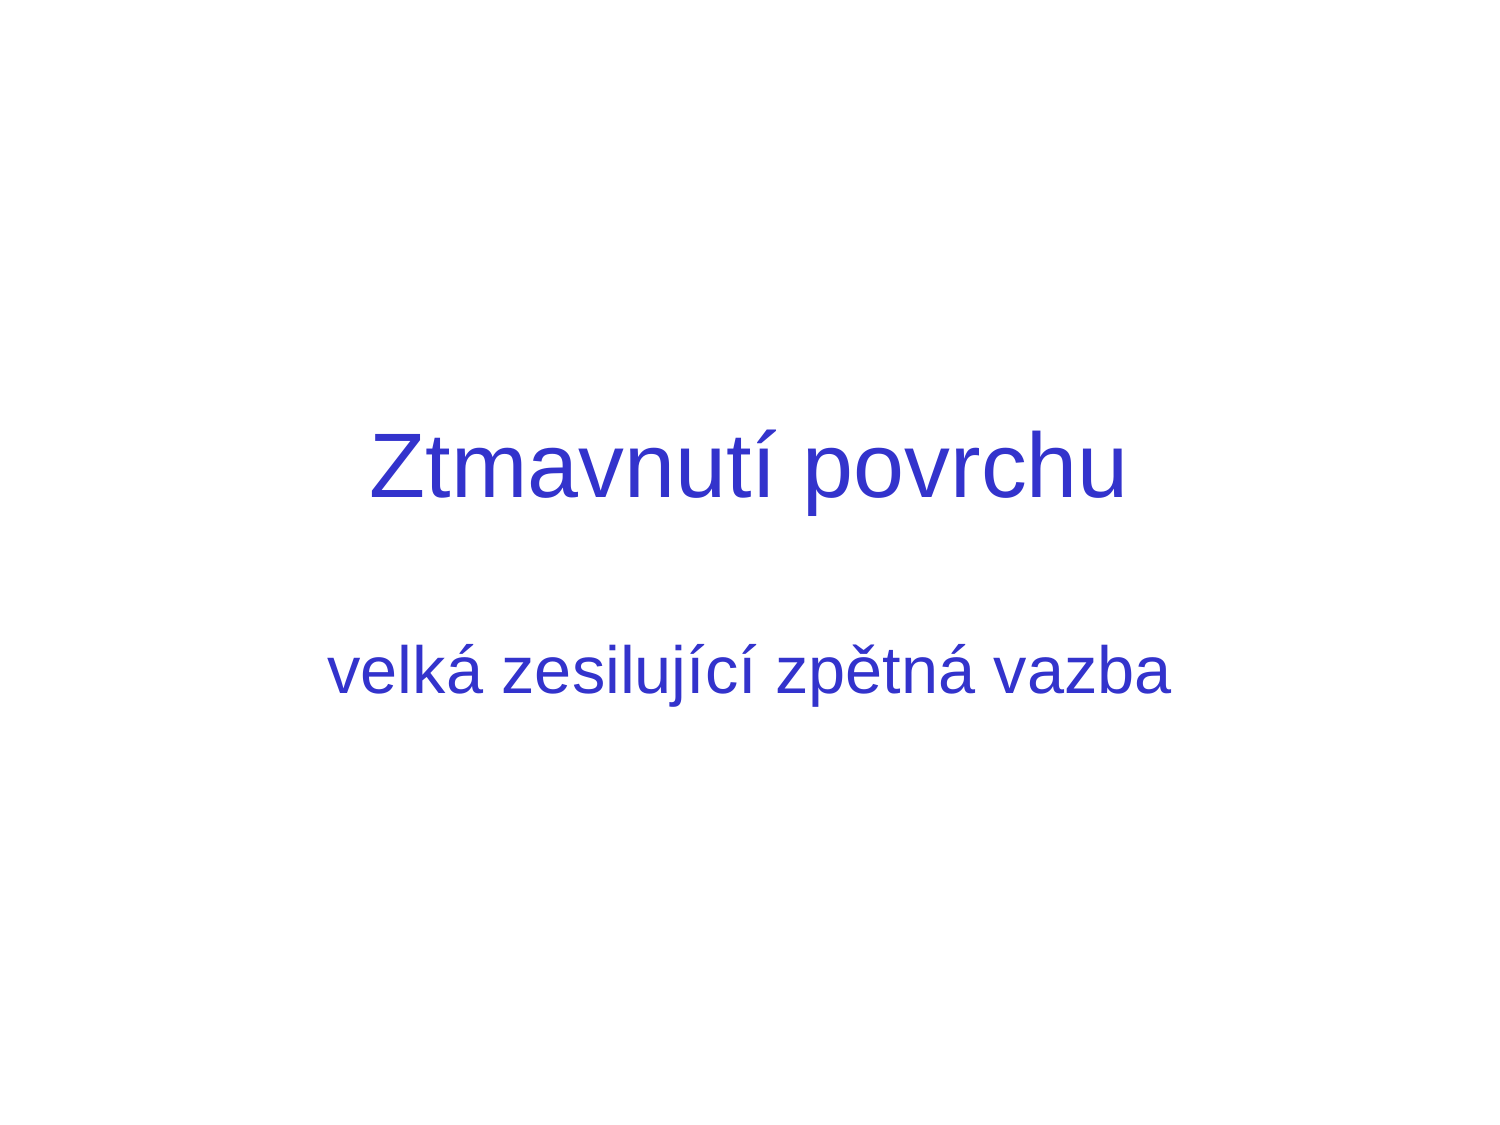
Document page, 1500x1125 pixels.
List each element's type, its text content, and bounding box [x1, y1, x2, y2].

title Ztmavnutí povrchu [112, 374, 1388, 563]
subtitle velká zesilující zpětná vazba [225, 637, 1276, 926]
